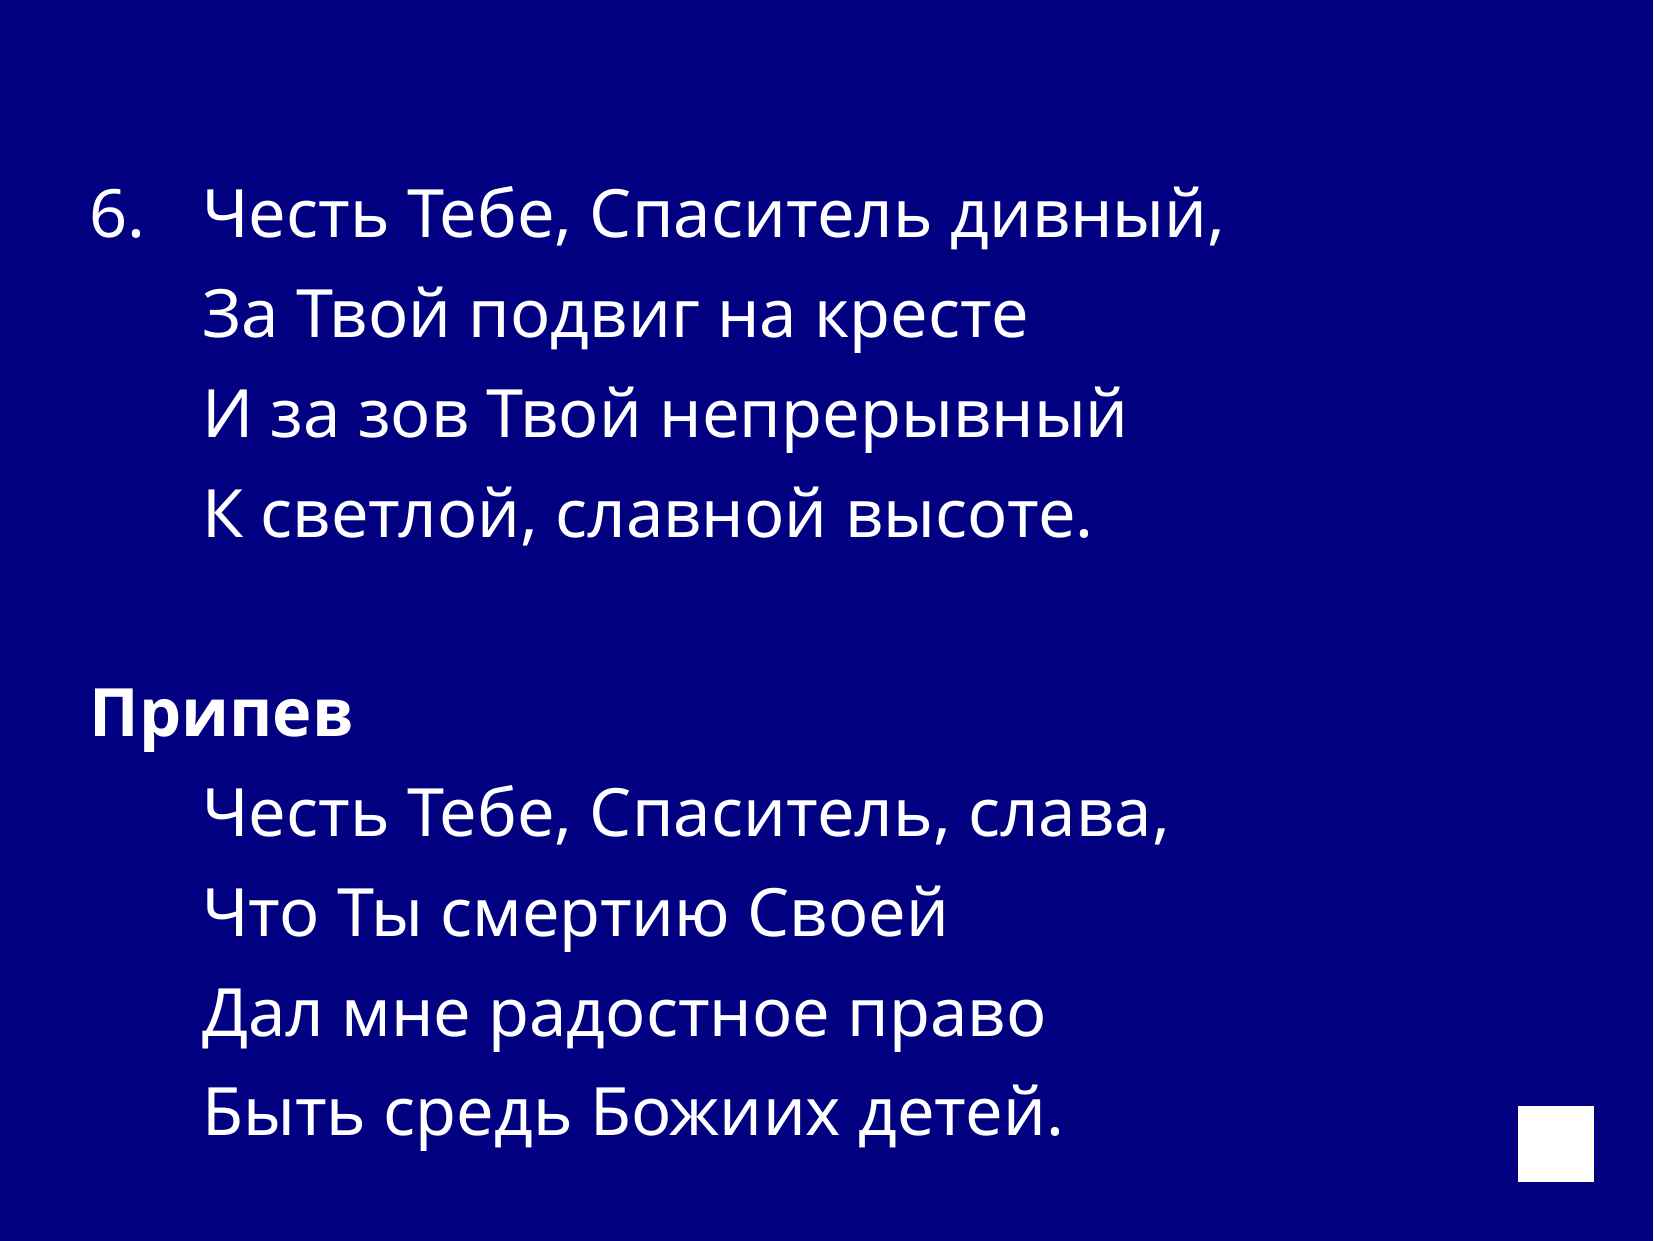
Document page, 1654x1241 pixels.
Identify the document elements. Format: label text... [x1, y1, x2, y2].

text_box 6. Честь Тебе, Спаситель дивный, За Твой подвиг на кресте И за зов Твой непрерывный К светлой, славной высоте. Припев Честь Тебе, Спаситель, слава, Что Ты смертию Своей Дал мне радостное право Быть средь Божиих детей. [75, 150, 1576, 1163]
text_box [1518, 1106, 1594, 1182]
